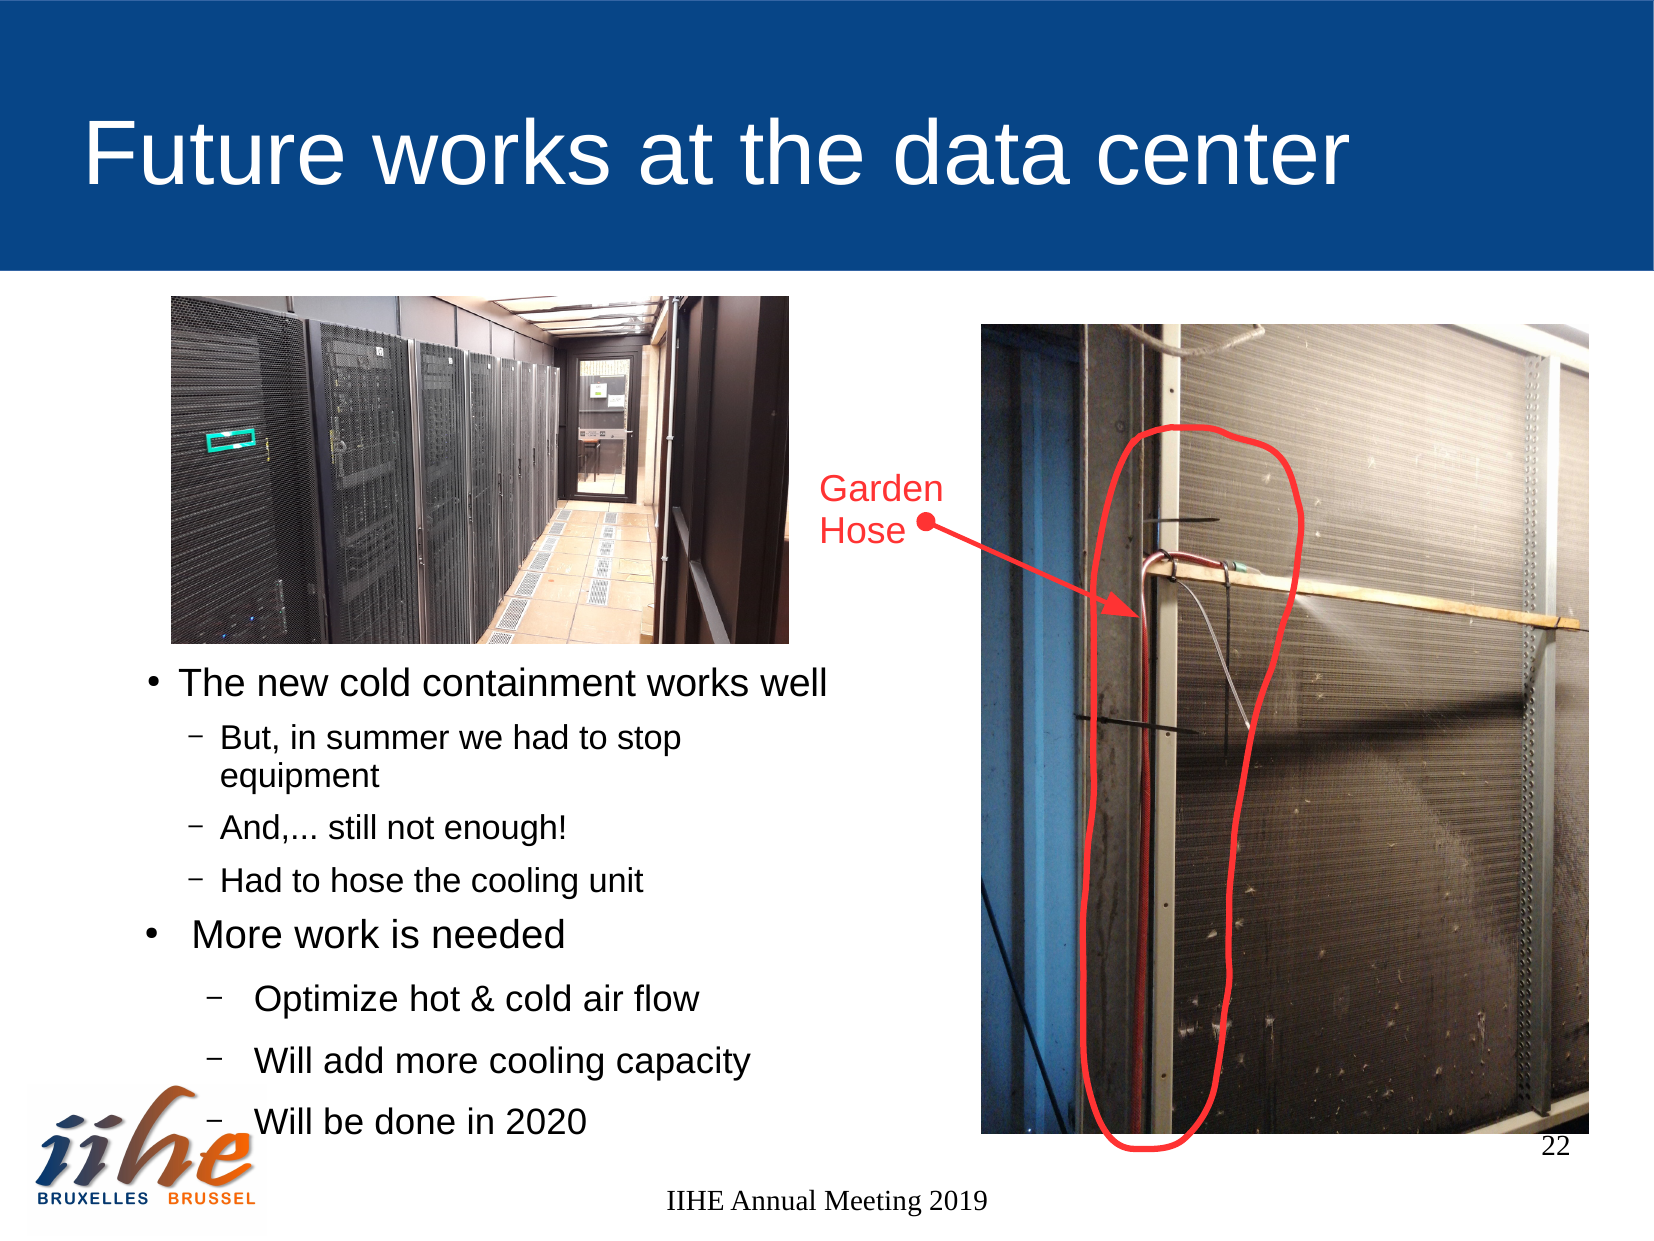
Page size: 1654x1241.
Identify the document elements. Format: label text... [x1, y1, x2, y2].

list More work is needed Optimize hot & cold air flow Will add more cooling capacity Will be done in 2020 [128, 912, 755, 1149]
picture [981, 324, 1589, 1134]
list The new cold containment works well But, in summer we had to stop equipment And,... still not enough! Had to hose the cooling unit [136, 599, 829, 910]
title Future works at the data center [82, 49, 1571, 257]
text_box Garden Hose [804, 459, 967, 559]
picture [27, 1084, 267, 1236]
picture [981, 550, 1102, 1134]
picture [171, 296, 789, 599]
picture [1086, 431, 1298, 1134]
